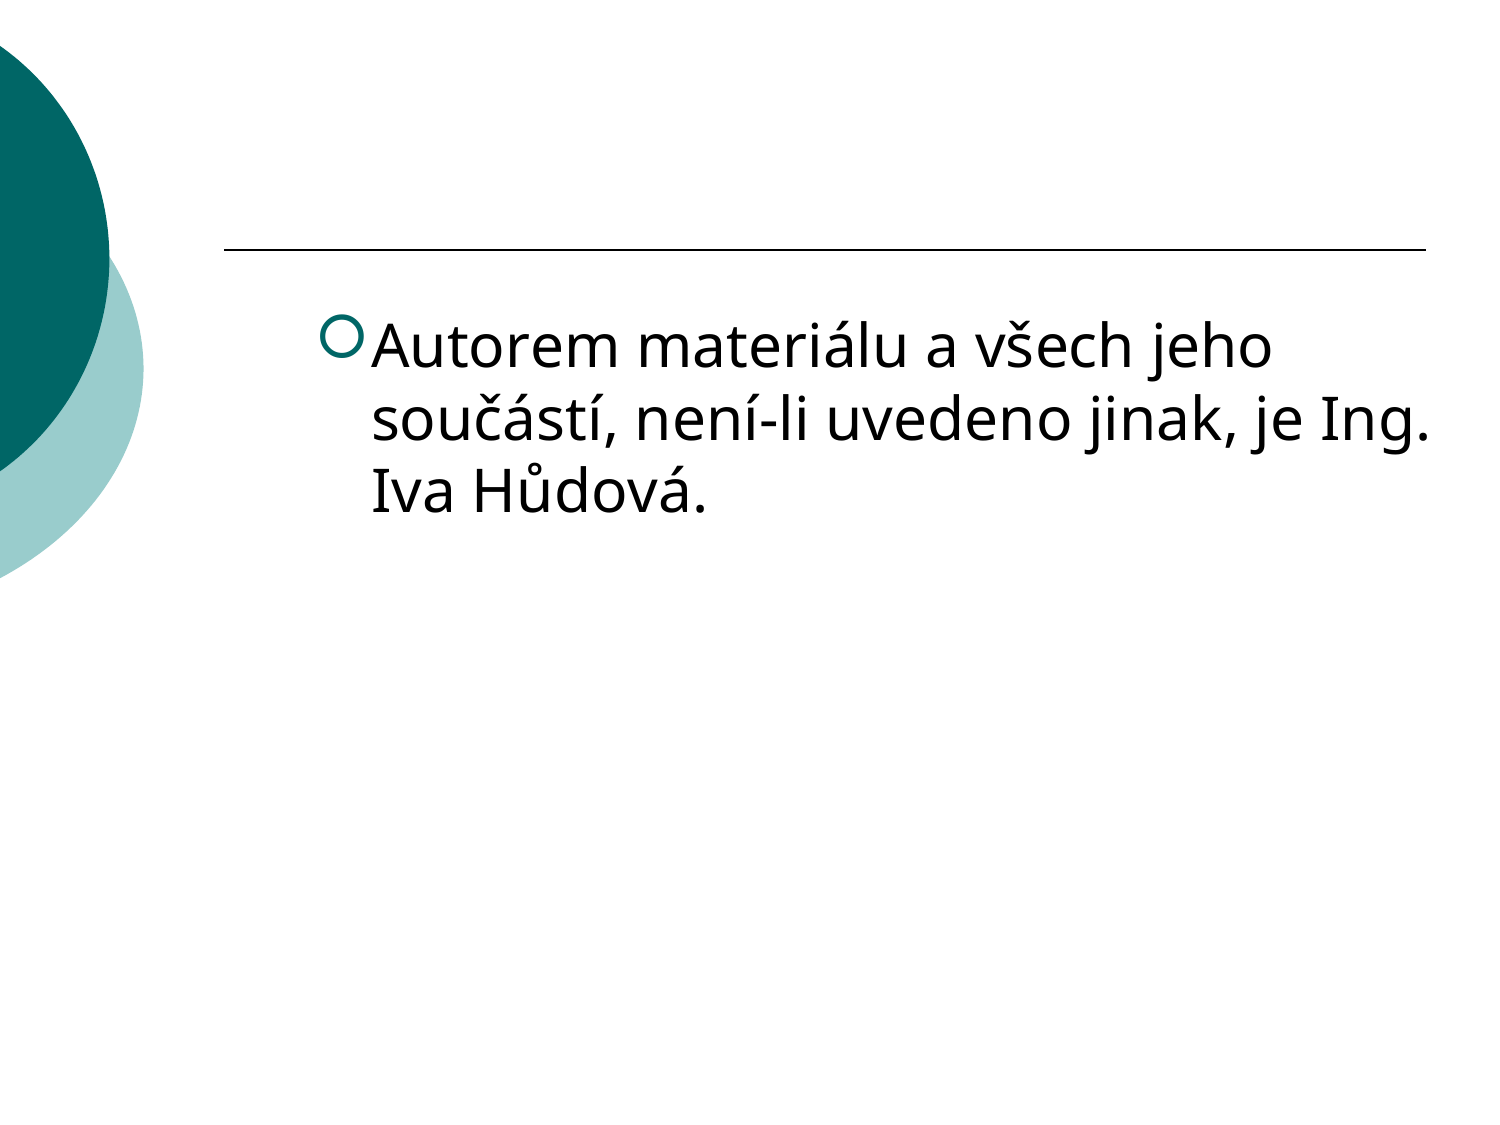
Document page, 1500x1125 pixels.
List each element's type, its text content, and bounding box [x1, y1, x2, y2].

text_box Autorem materiálu a všech jeho součástí, není-li uvedeno jinak, je Ing. Iva Hůdová. [300, 299, 1500, 975]
